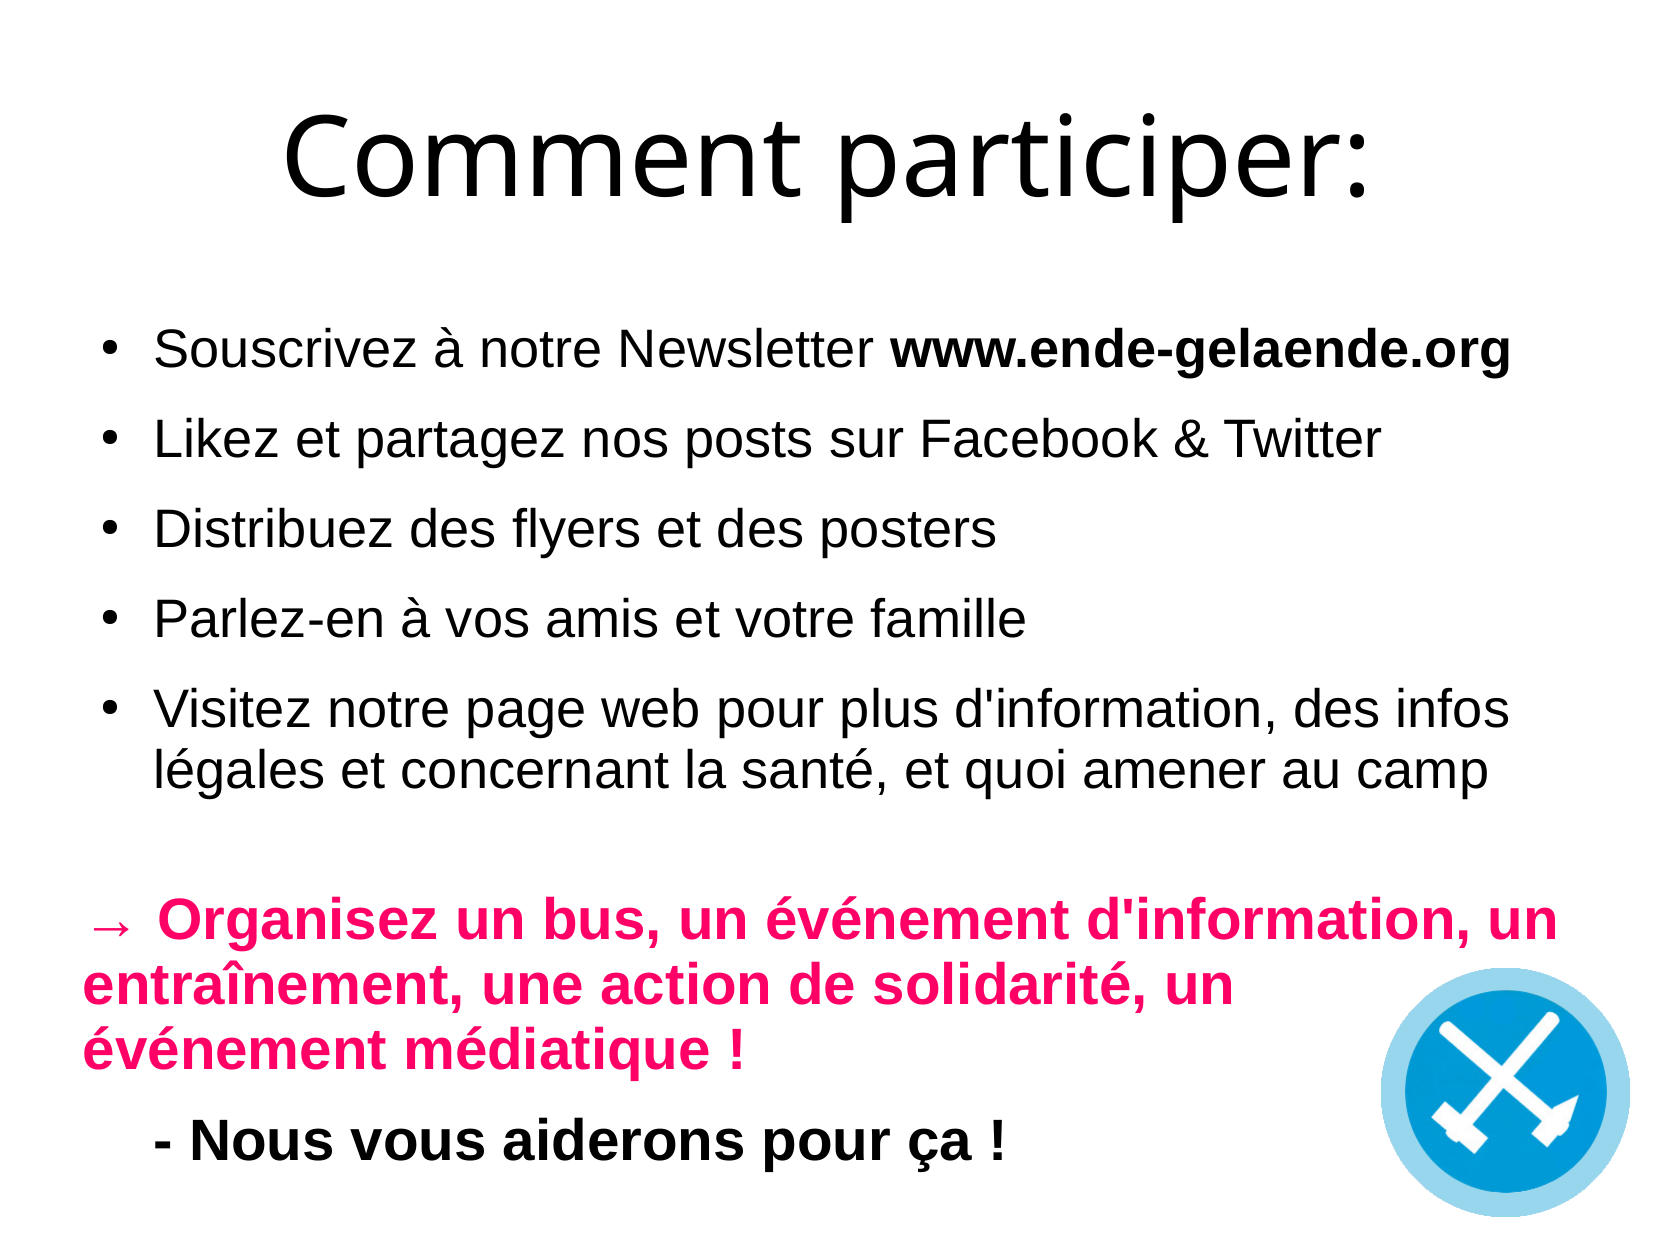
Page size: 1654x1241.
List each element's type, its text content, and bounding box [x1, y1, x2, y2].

picture [1381, 968, 1630, 1217]
list Souscrivez à notre Newsletter www.ende-gelaende.org Likez et partagez nos posts sur Facebook & Twitter Distribuez des flyers et des posters Parlez-en à vos amis et votre famille Visitez notre page web pour plus d'information, des infos légales et concernant la santé, et quoi amener au camp → Organisez un bus, un événement d'information, un entraînement, une action de solidarité, un événement médiatique ! - Nous vous aiderons pour ça ! [82, 318, 1571, 1241]
title Comment participer: [82, 43, 1571, 263]
